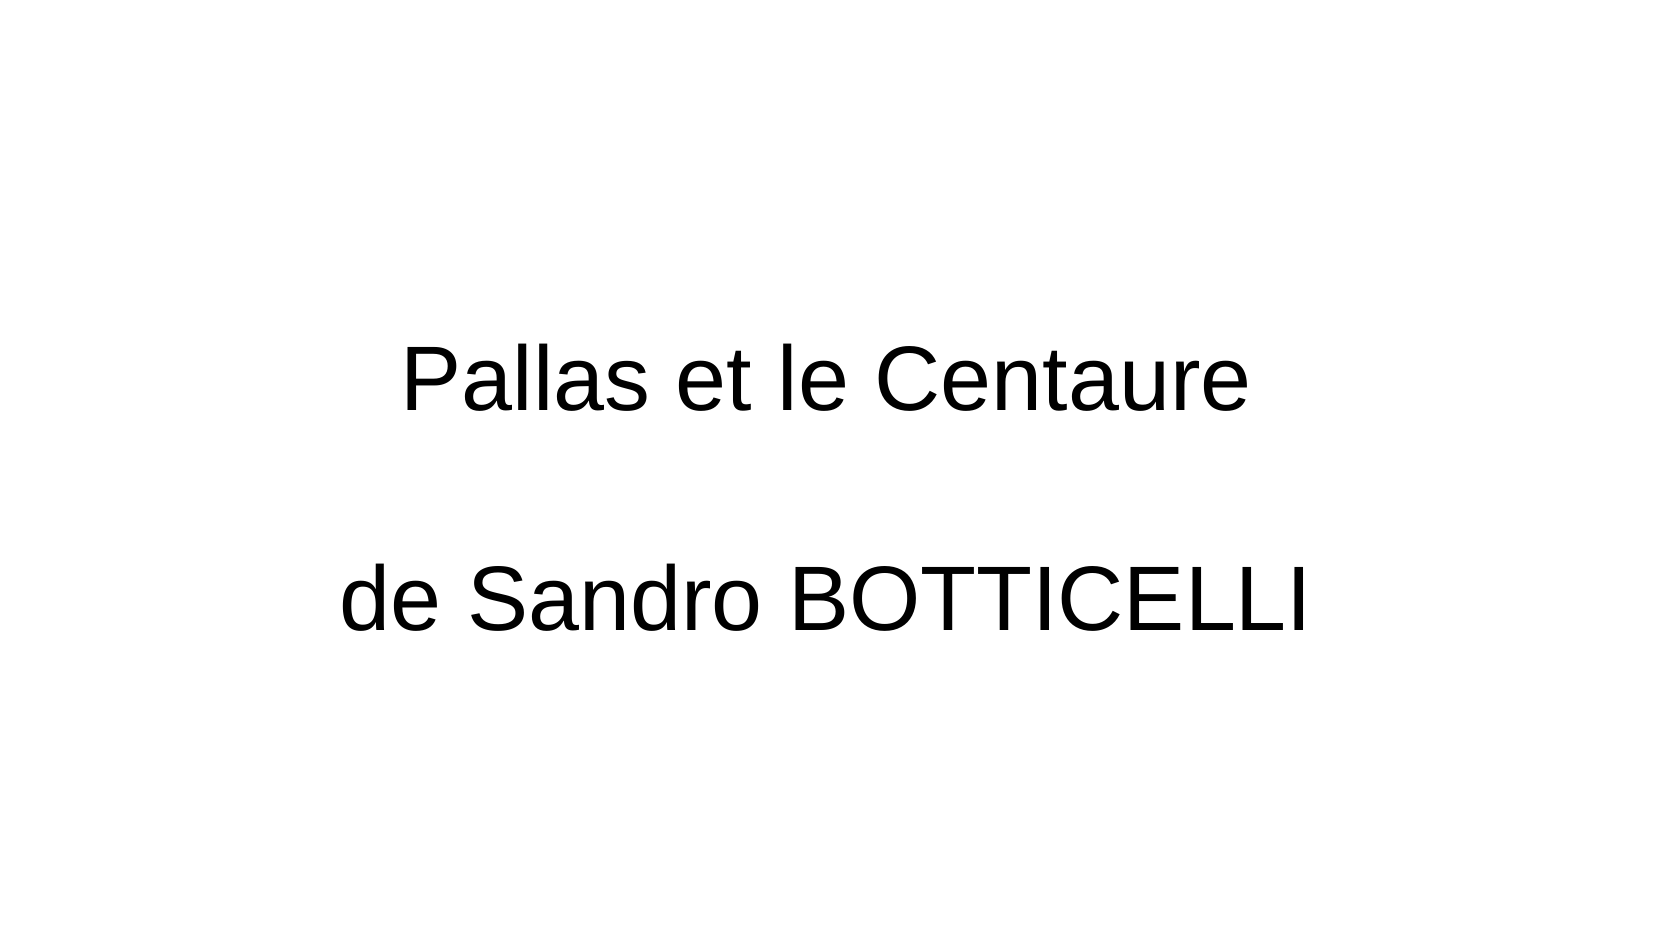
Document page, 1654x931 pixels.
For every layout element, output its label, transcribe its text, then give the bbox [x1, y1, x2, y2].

title Pallas et le Centaure de Sandro BOTTICELLI [82, 316, 1571, 651]
